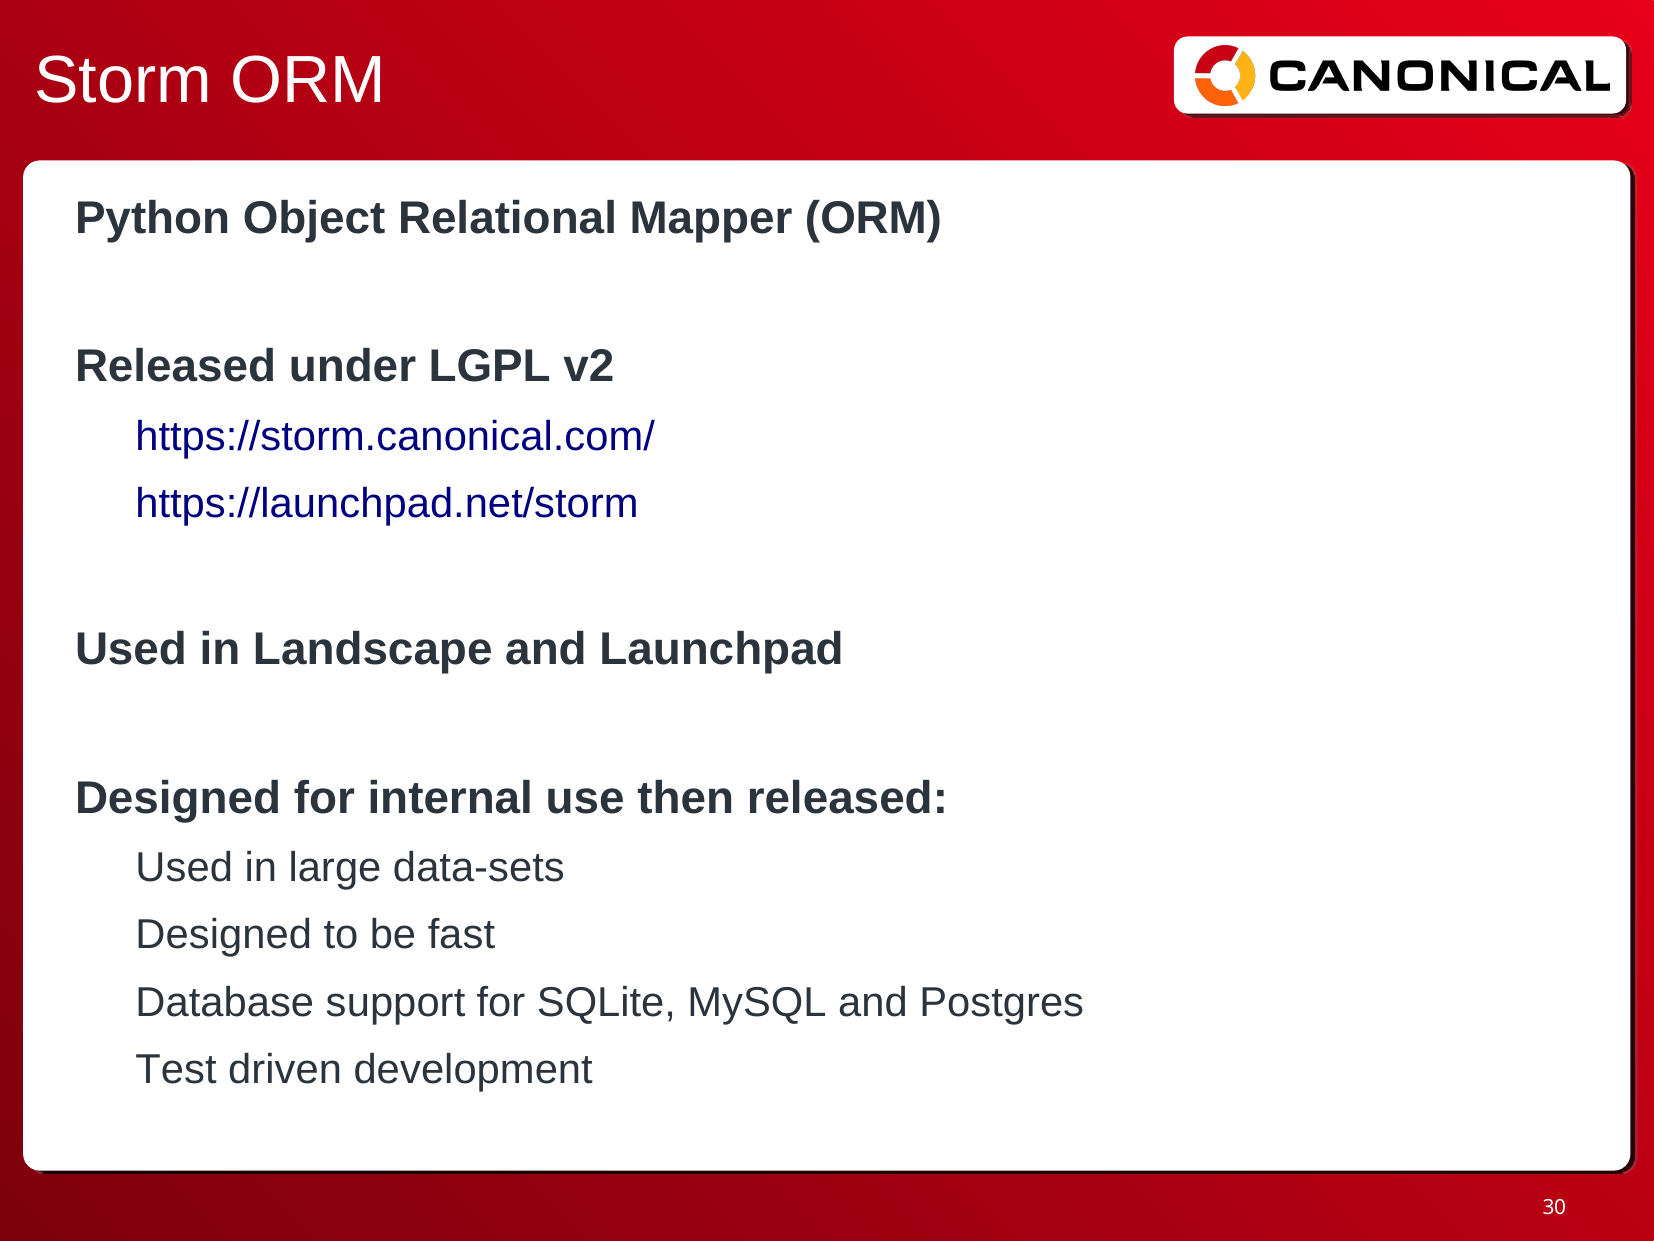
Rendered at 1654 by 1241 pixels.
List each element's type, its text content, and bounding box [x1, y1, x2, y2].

picture [1548, 45, 1610, 106]
list Python Object Relational Mapper (ORM) Released under LGPL v2 https://storm.canonical.com/ https://launchpad.net/storm Used in Landscape and Launchpad Designed for internal use then released: Used in large data-sets Designed to be fast Database support for SQLite, MySQL and Postgres Test driven development [74, 196, 1589, 1101]
title Storm ORM [34, 26, 1548, 143]
